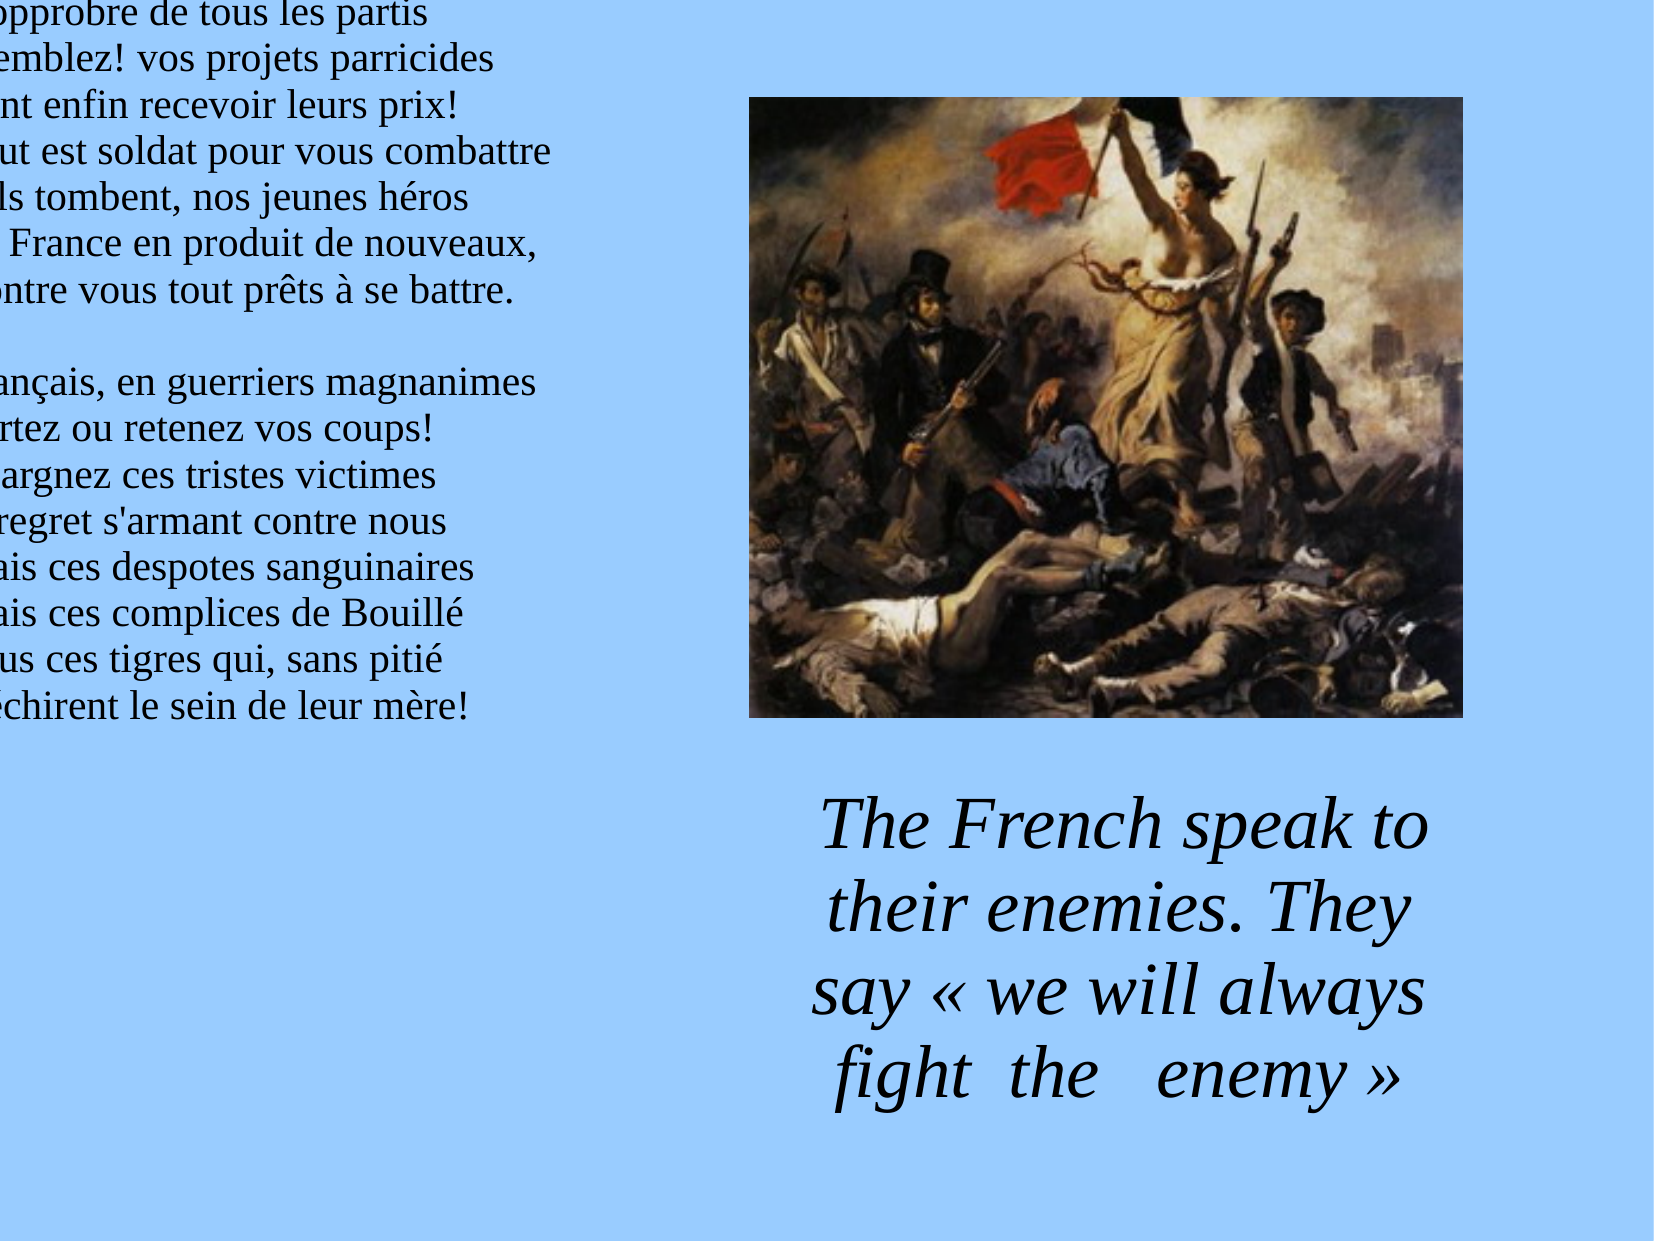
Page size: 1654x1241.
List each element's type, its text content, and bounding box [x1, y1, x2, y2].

text_box Tremblez, tyrans et vous perfides L'opprobre de tous les partis Tremblez! vos projets parricides Vont enfin recevoir leurs prix! Tout est soldat pour vous combattre S'ils tombent, nos jeunes héros La France en produit de nouveaux, Contre vous tout prêts à se battre. Français, en guerriers magnanimes Portez ou retenez vos coups! Épargnez ces tristes victimes À regret s'armant contre nous Mais ces despotes sanguinaires Mais ces complices de Bouillé Tous ces tigres qui, sans pitié Déchirent le sein de leur mère! [0, 0, 1654, 1241]
text_box The French speak to their enemies. They say « we will always fight the enemy » [775, 774, 1463, 1121]
picture [749, 97, 1463, 718]
